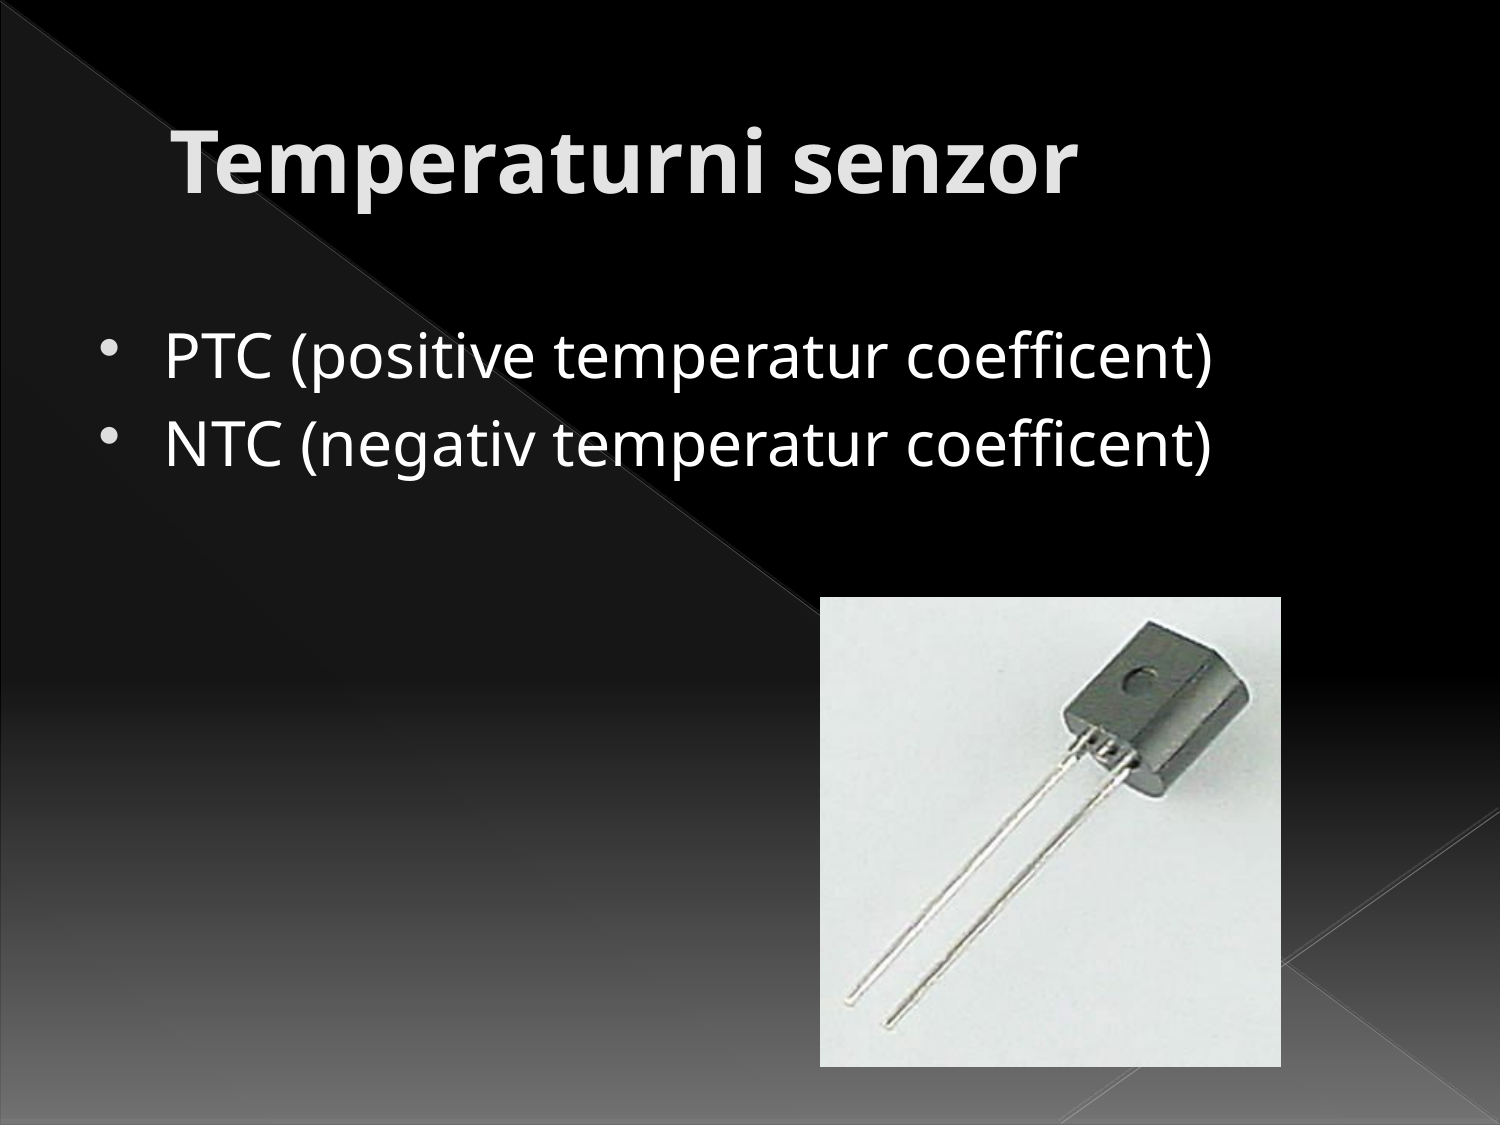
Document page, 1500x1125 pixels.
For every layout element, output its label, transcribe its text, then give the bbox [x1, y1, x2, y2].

picture [820, 597, 1281, 1067]
list PTC (positive temperatur coefficent) NTC (negativ temperatur coefficent) [75, 308, 1425, 1059]
title Temperaturni senzor [75, 43, 1425, 274]
